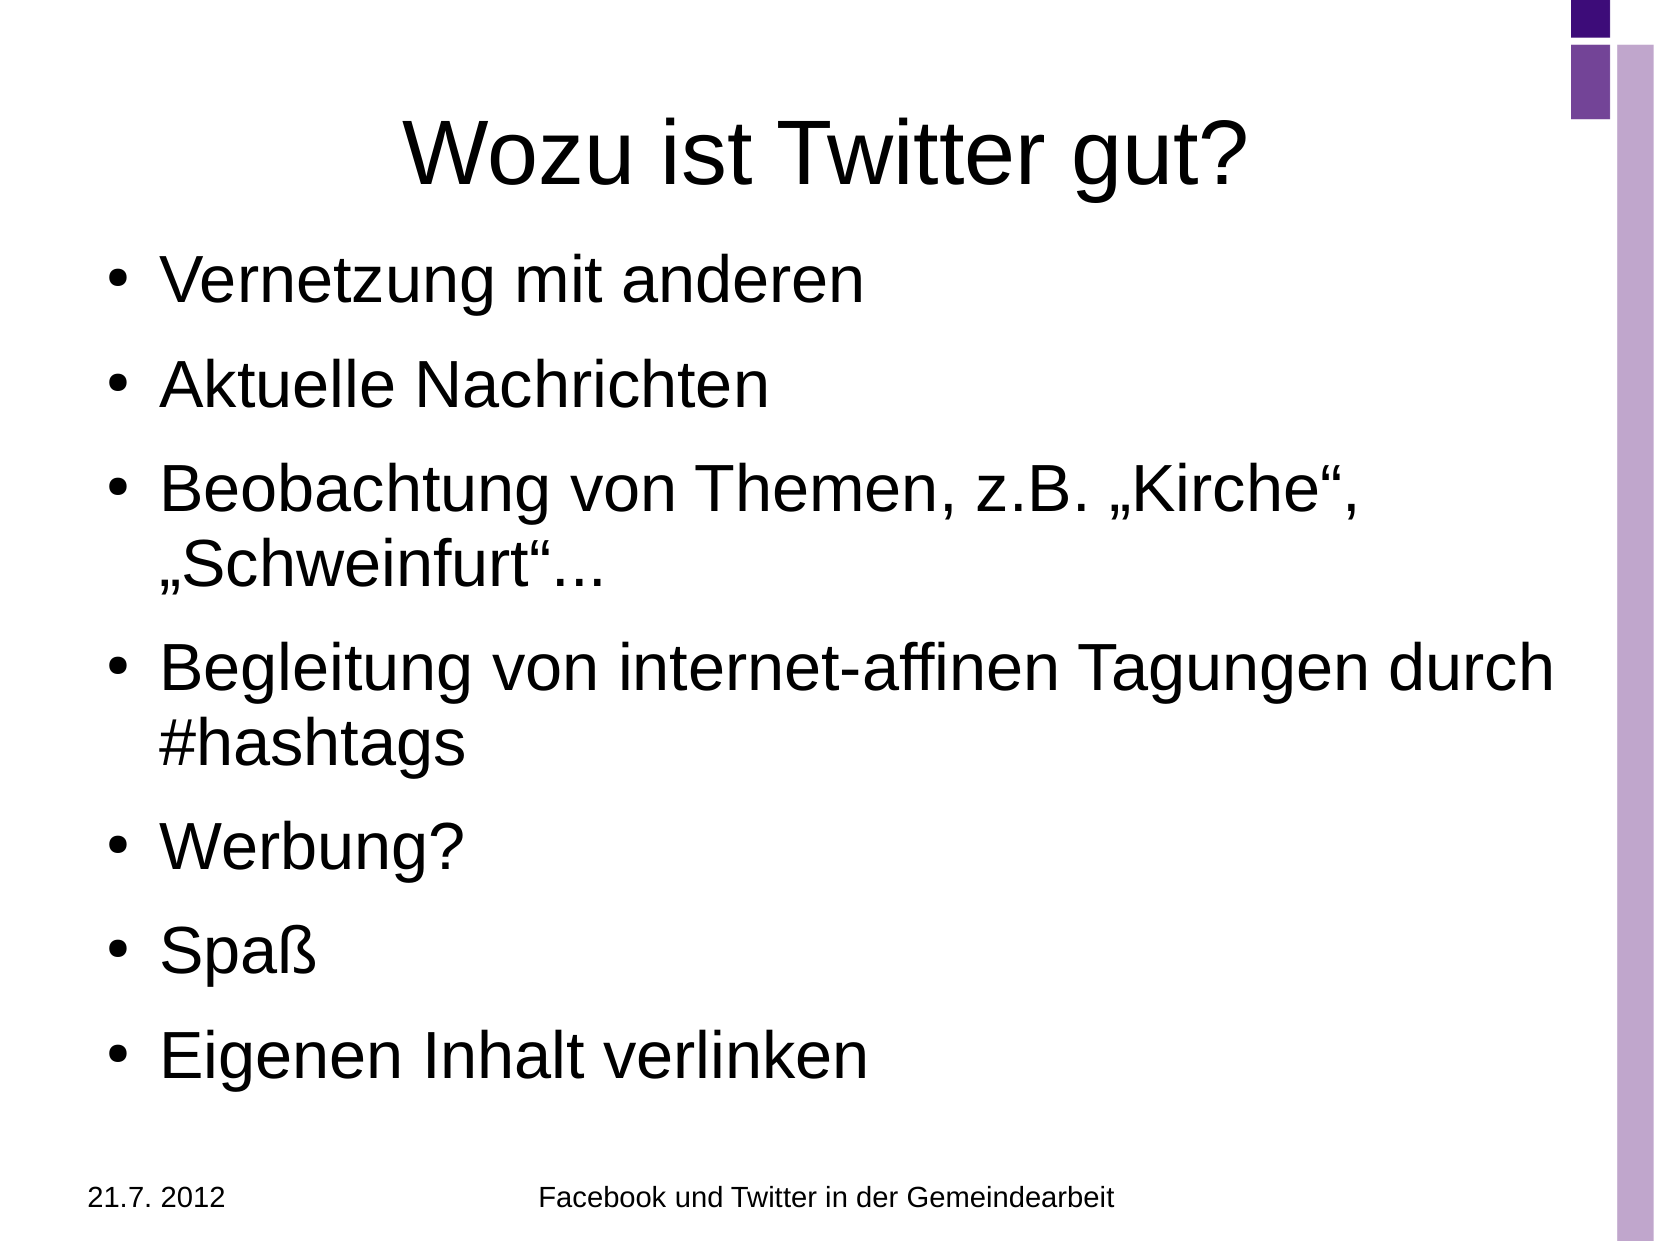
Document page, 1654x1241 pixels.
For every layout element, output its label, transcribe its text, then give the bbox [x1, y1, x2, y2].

picture [1571, 0, 1654, 1241]
list Vernetzung mit anderen Aktuelle Nachrichten Beobachtung von Themen, z.B. „Kirche“, „Schweinfurt“... Begleitung von internet-affinen Tagungen durch #hashtags Werbung? Spaß Eigenen Inhalt verlinken [88, 242, 1577, 1093]
title Wozu ist Twitter gut? [82, 49, 1571, 257]
